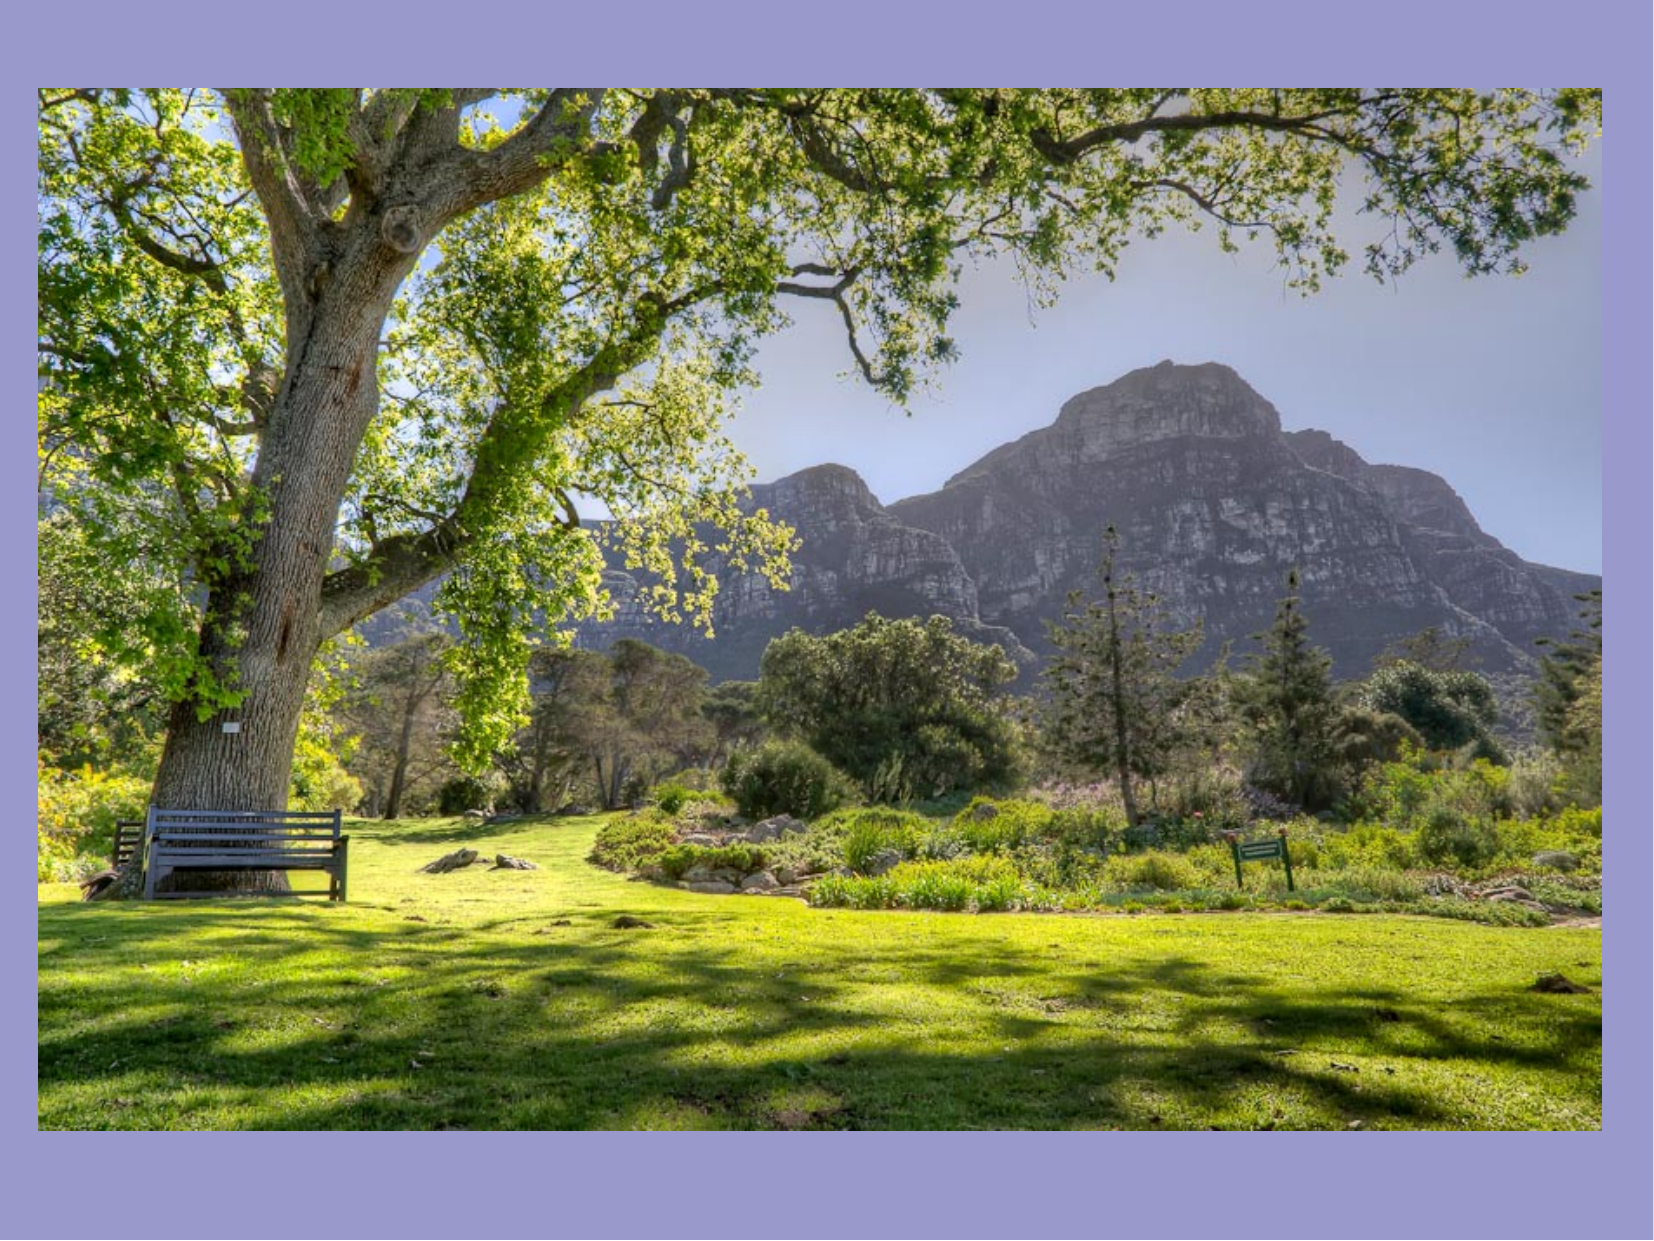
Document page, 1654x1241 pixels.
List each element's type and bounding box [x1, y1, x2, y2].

picture [38, 88, 1602, 1131]
